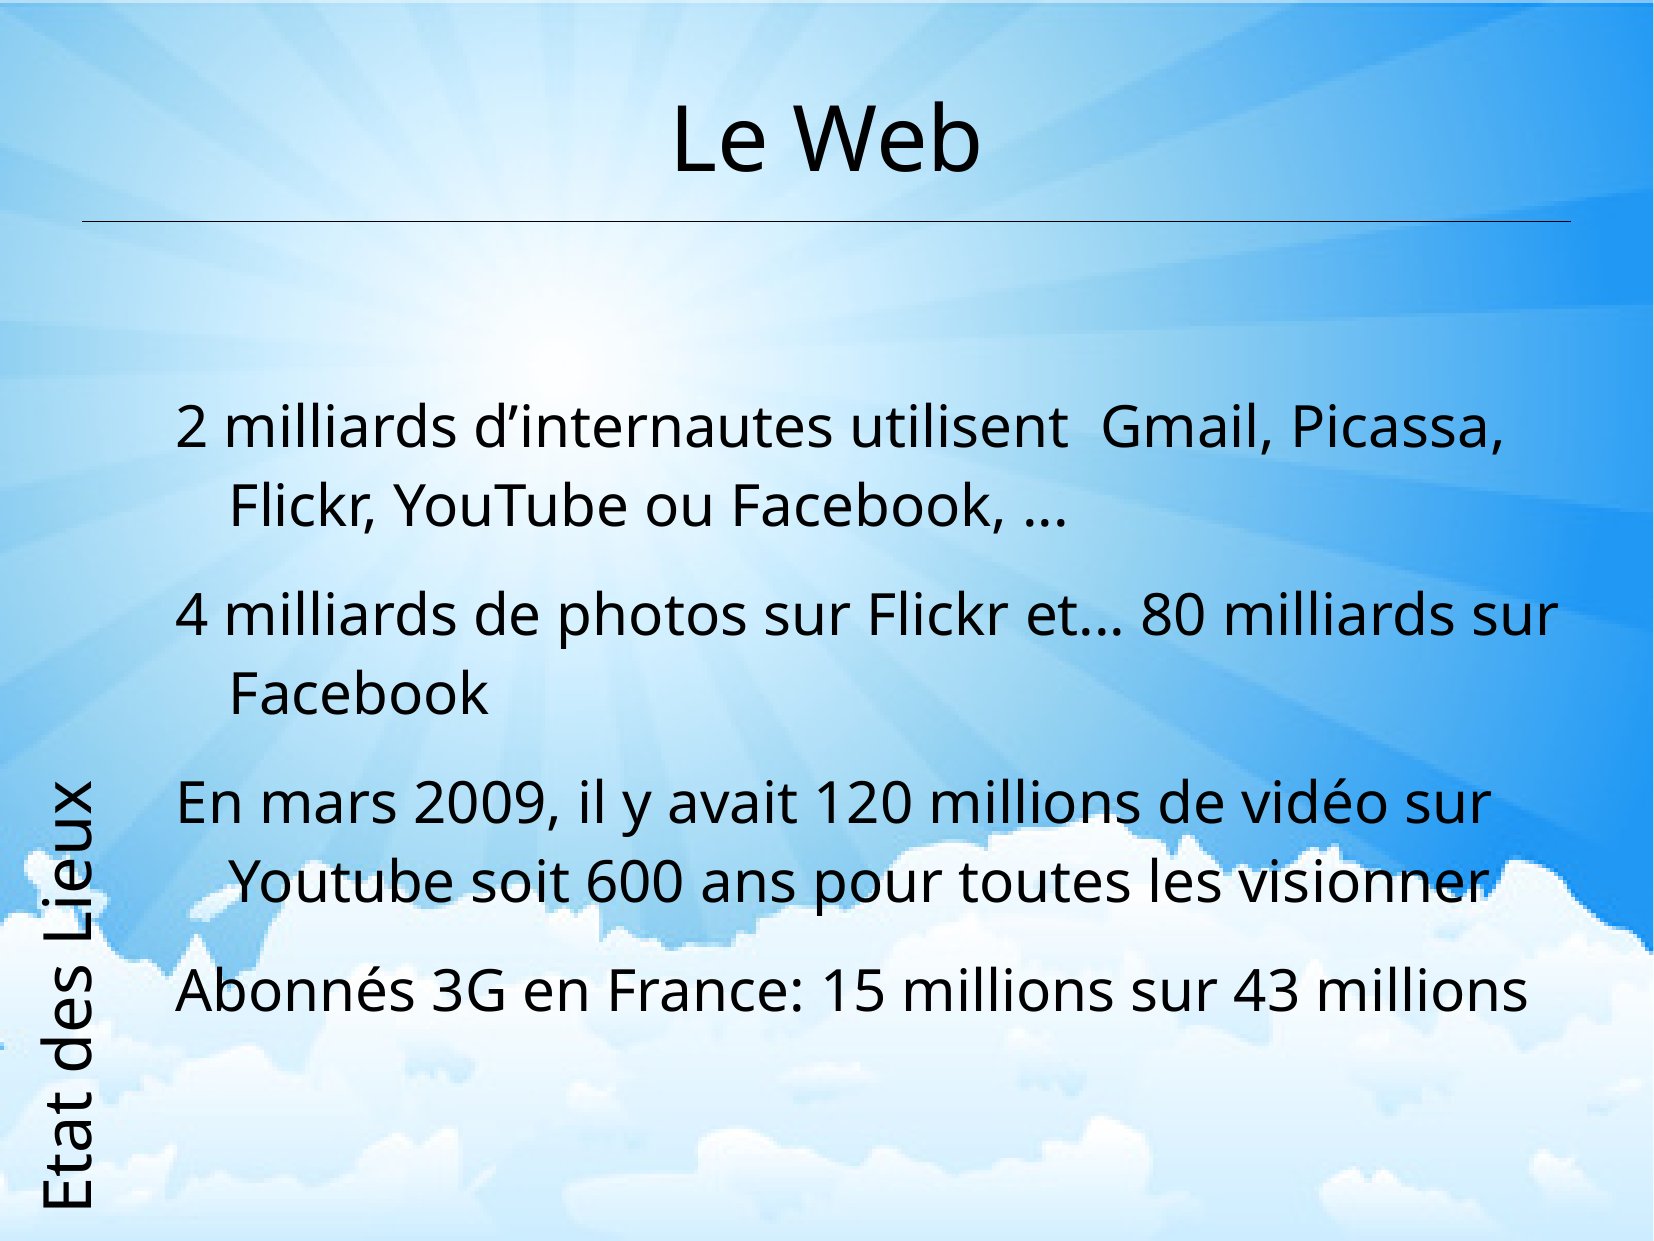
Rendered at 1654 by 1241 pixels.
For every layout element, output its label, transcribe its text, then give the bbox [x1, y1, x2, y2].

title Le Web [82, 49, 1571, 222]
list 2 milliards d’internautes utilisent Gmail, Picassa, Flickr, YouTube ou Facebook, ... 4 milliards de photos sur Flickr et... 80 milliards sur Facebook En mars 2009, il y avait 120 millions de vidéo sur Youtube soit 600 ans pour toutes les visionner Abonnés 3G en France: 15 millions sur 43 millions [157, 290, 1571, 1093]
picture [0, 0, 1654, 1241]
text_box Etat des Lieux [13, 701, 83, 1229]
